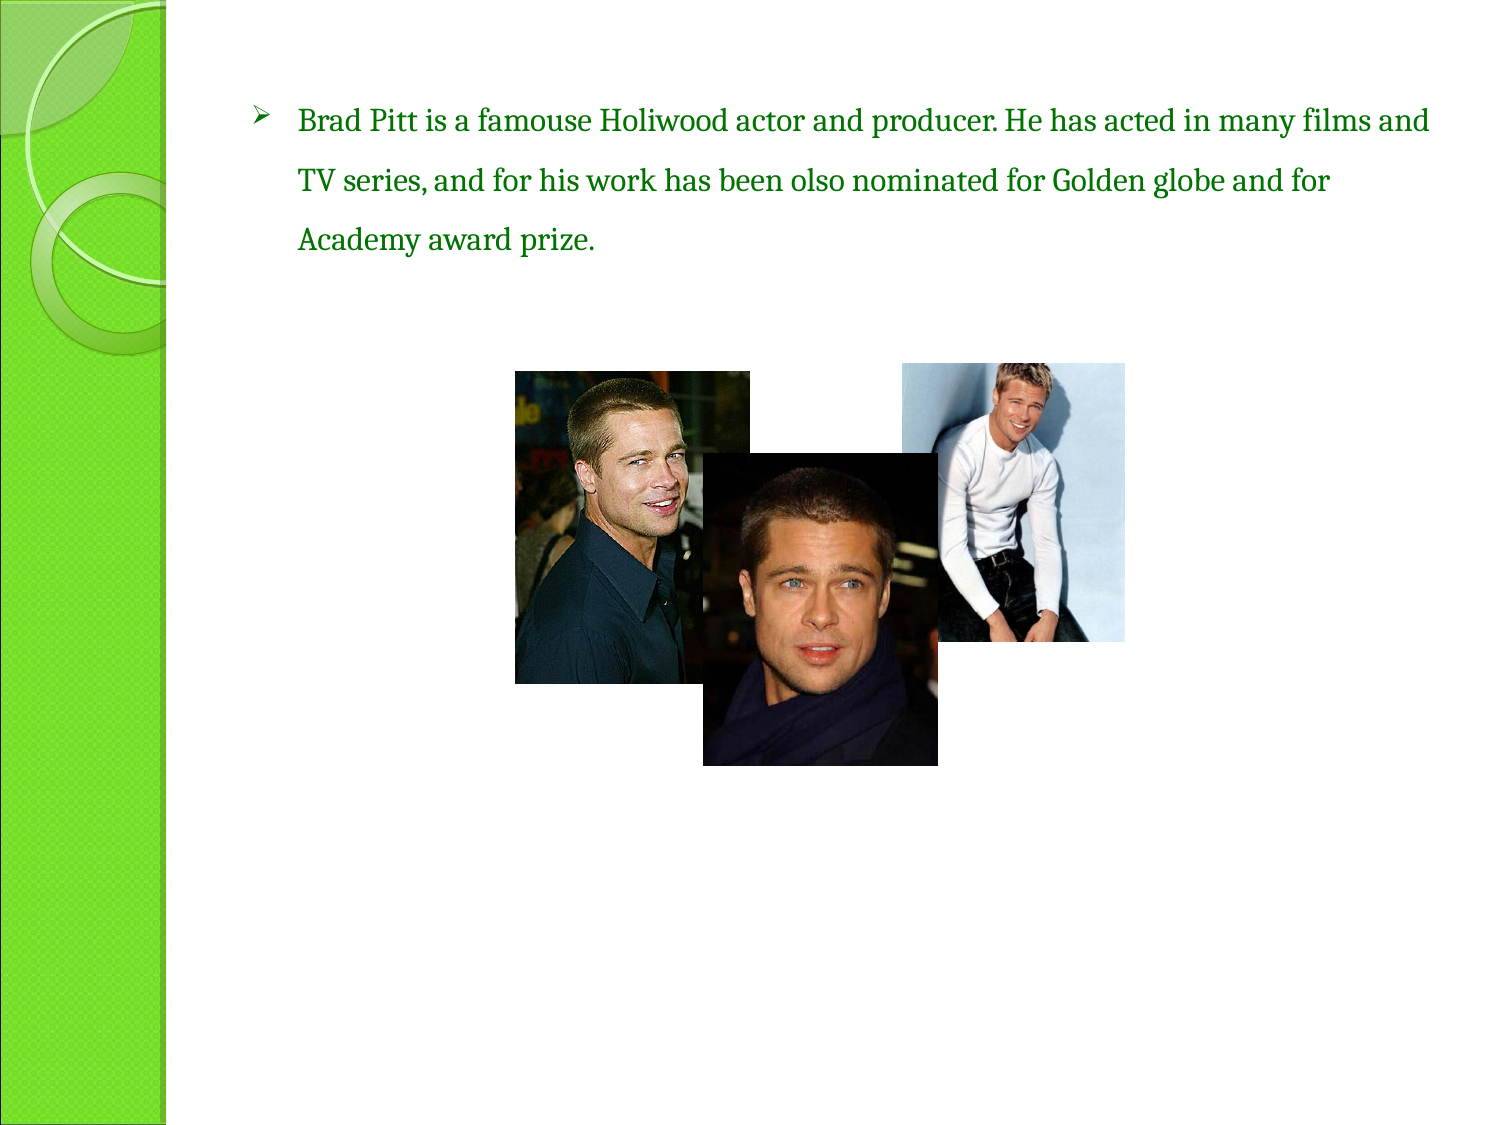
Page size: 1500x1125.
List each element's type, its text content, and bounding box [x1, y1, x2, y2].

picture [515, 363, 1125, 766]
picture [53, 239, 160, 332]
picture [0, 134, 166, 1125]
picture [136, 0, 160, 4]
list Brad Pitt is a famouse Holiwood actor and producer. He has acted in many films and TV series, and for his work has been olso nominated for Golden globe and for Academy award prize. [222, 70, 1466, 1025]
picture [62, 195, 161, 280]
picture [31, 11, 160, 207]
